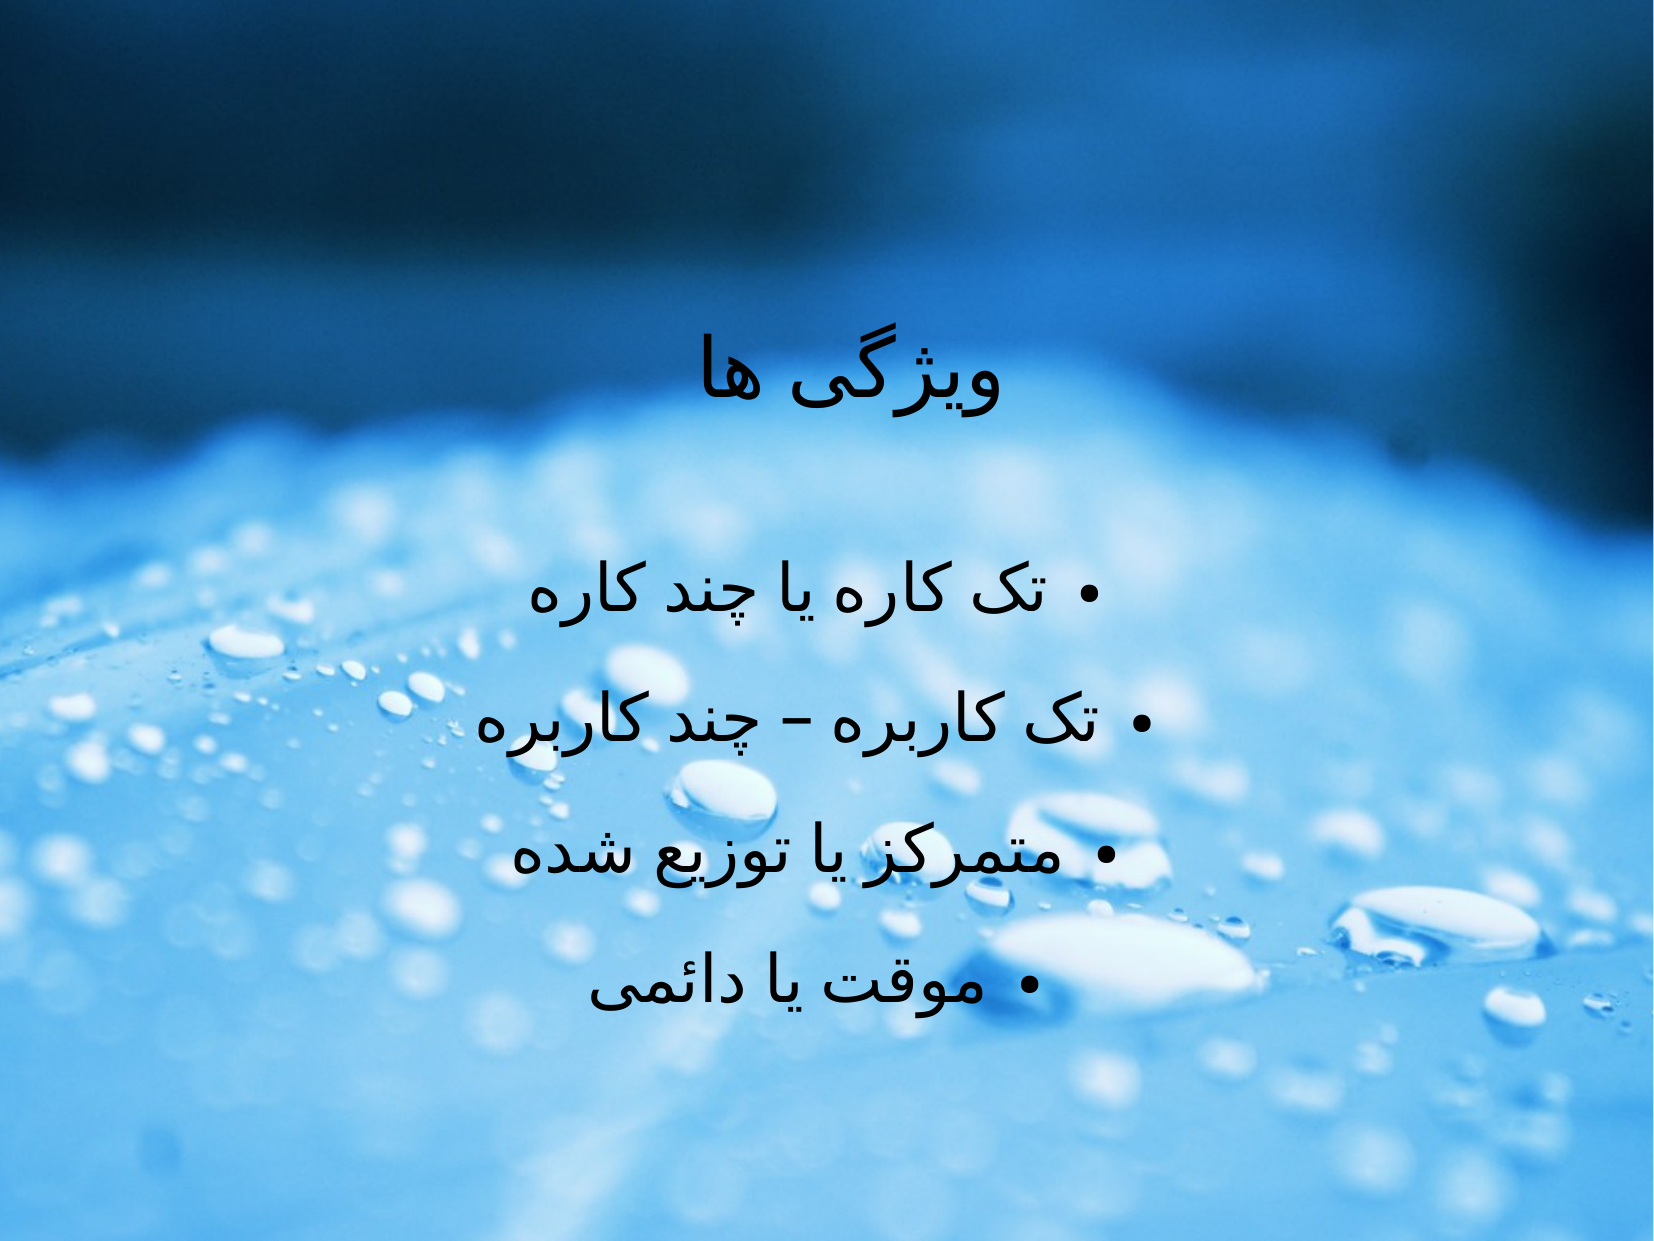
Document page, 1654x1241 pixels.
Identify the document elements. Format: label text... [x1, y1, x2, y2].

title ویژگی ها [107, 274, 1596, 482]
picture [0, 0, 1654, 1241]
subtitle تک کاره یا چند کاره تک کاربره – چند کاربره متمرکز یا توزیع شده موقت یا دائمی [143, 496, 1485, 1042]
